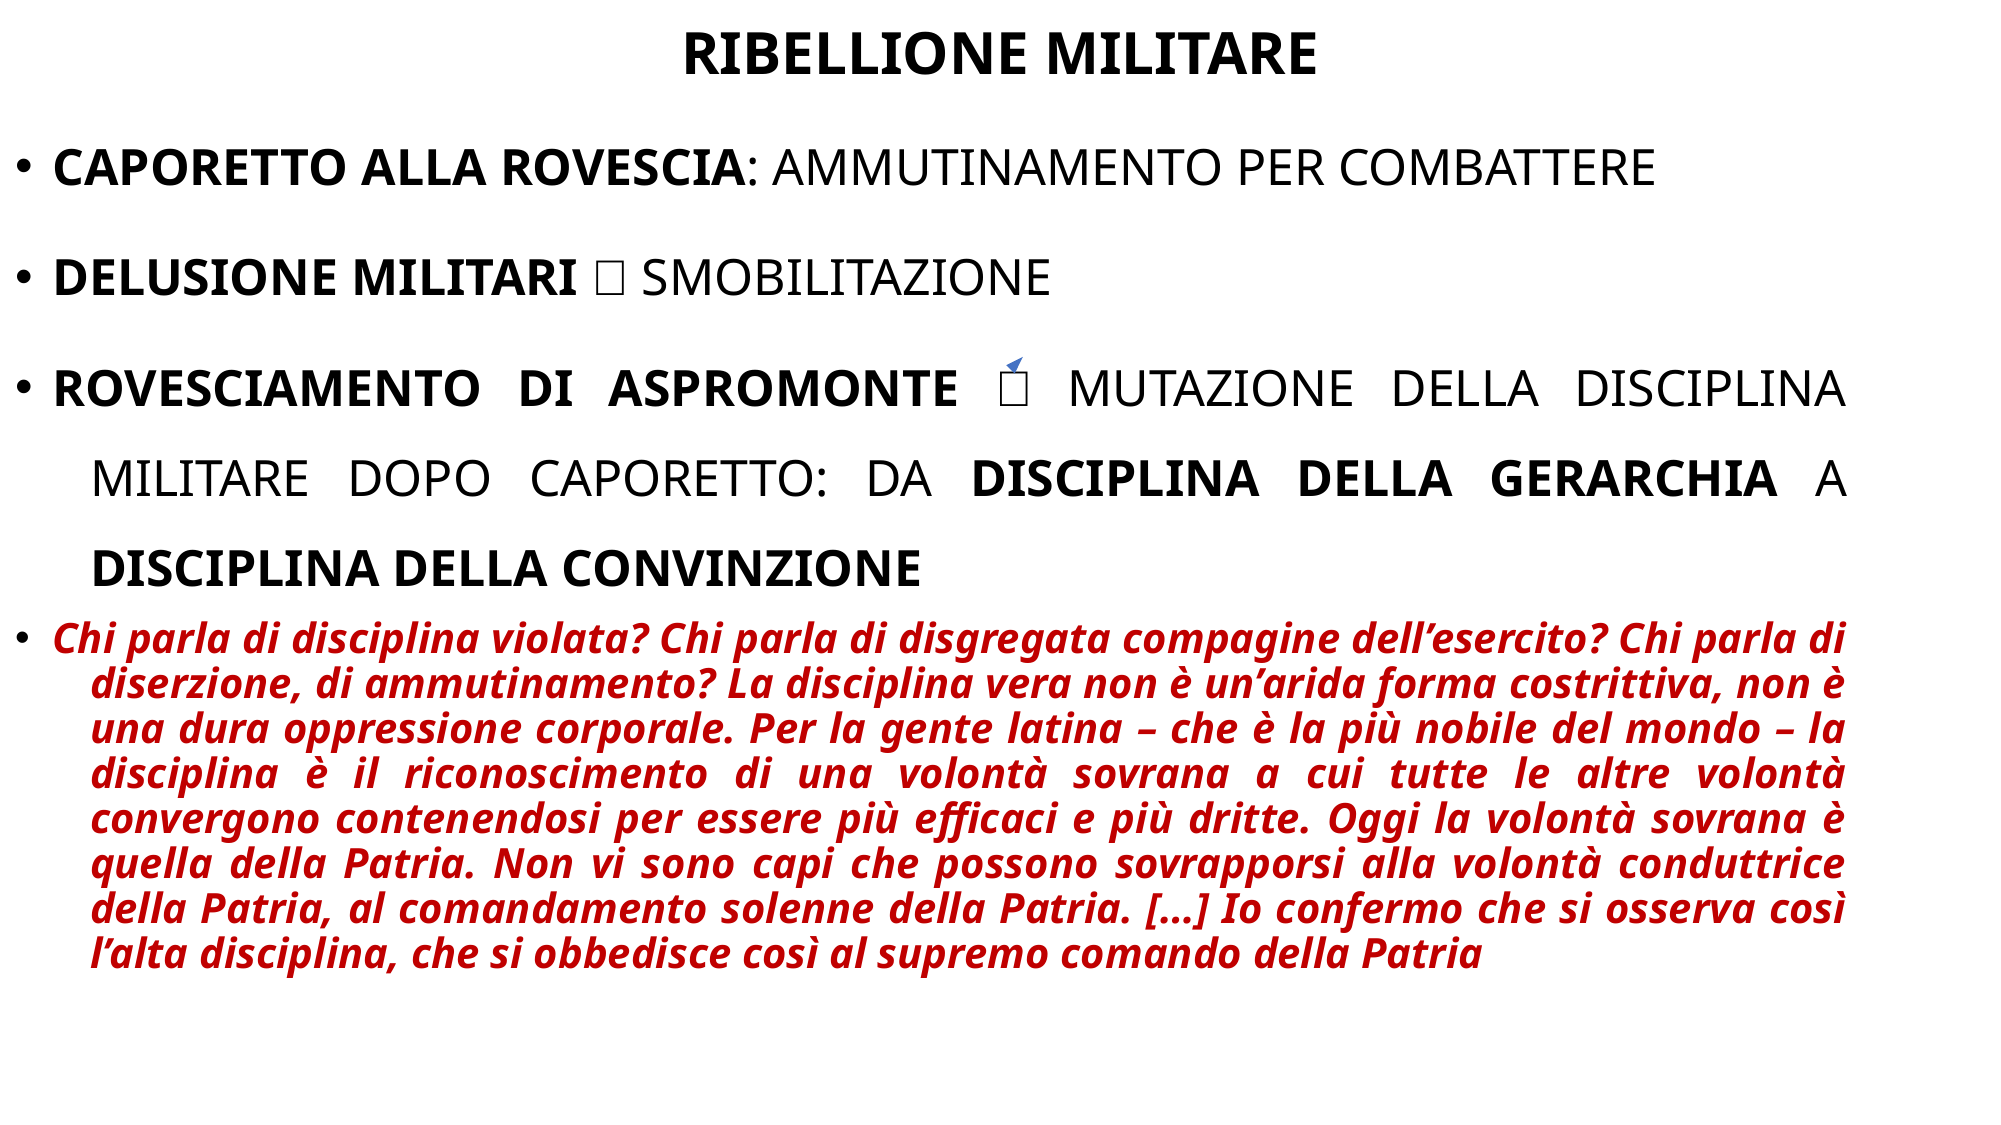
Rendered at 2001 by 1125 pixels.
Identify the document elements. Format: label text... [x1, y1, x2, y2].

title RIBELLIONE MILITARE [137, 0, 1863, 97]
list CAPORETTO ALLA ROVESCIA: AMMUTINAMENTO PER COMBATTERE DELUSIONE MILITARI  SMOBILITAZIONE ROVESCIAMENTO DI ASPROMONTE  MUTAZIONE DELLA DISCIPLINA MILITARE DOPO CAPORETTO: DA DISCIPLINA DELLA GERARCHIA A DISCIPLINA DELLA CONVINZIONE Chi parla di disciplina violata? Chi parla di disgregata compagine dell’esercito? Chi parla di diserzione, di ammutinamento? La disciplina vera non è un’arida forma costrittiva, non è una dura oppressione corporale. Per la gente latina – che è la più nobile del mondo – la disciplina è il riconoscimento di una volontà sovrana a cui tutte le altre volontà convergono contenendosi per essere più efficaci e più dritte. Oggi la volontà sovrana è quella della Patria. Non vi sono capi che possono sovrapporsi alla volontà conduttrice della Patria, al comandamento solenne della Patria. […] Io confermo che si osserva così l’alta disciplina, che si obbedisce così al supremo comando della Patria [0, 97, 1863, 1125]
